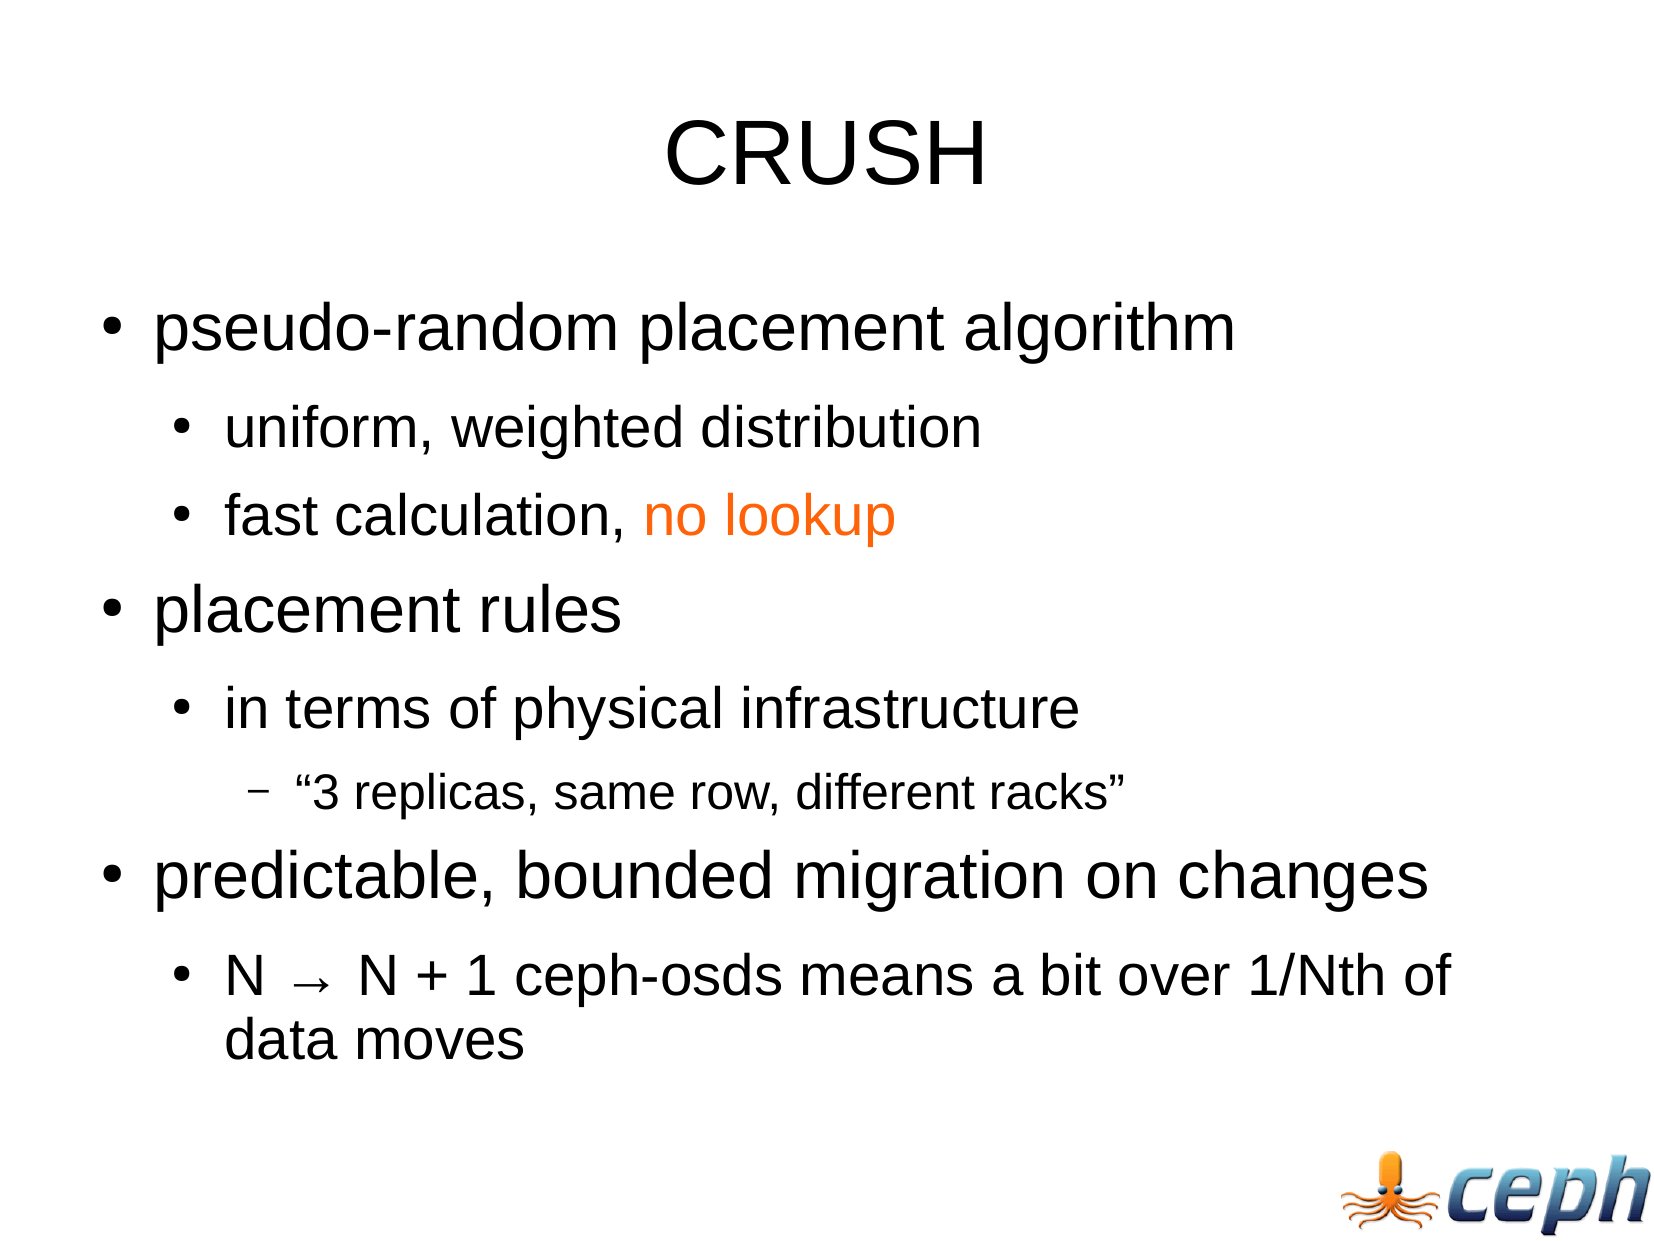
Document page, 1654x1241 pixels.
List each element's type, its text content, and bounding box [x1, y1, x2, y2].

list pseudo-random placement algorithm uniform, weighted distribution fast calculation, no lookup placement rules in terms of physical infrastructure “3 replicas, same row, different racks” predictable, bounded migration on changes N → N + 1 ceph-osds means a bit over 1/Nth of data moves [82, 290, 1571, 1109]
picture [1335, 1151, 1651, 1239]
title CRUSH [82, 49, 1571, 257]
